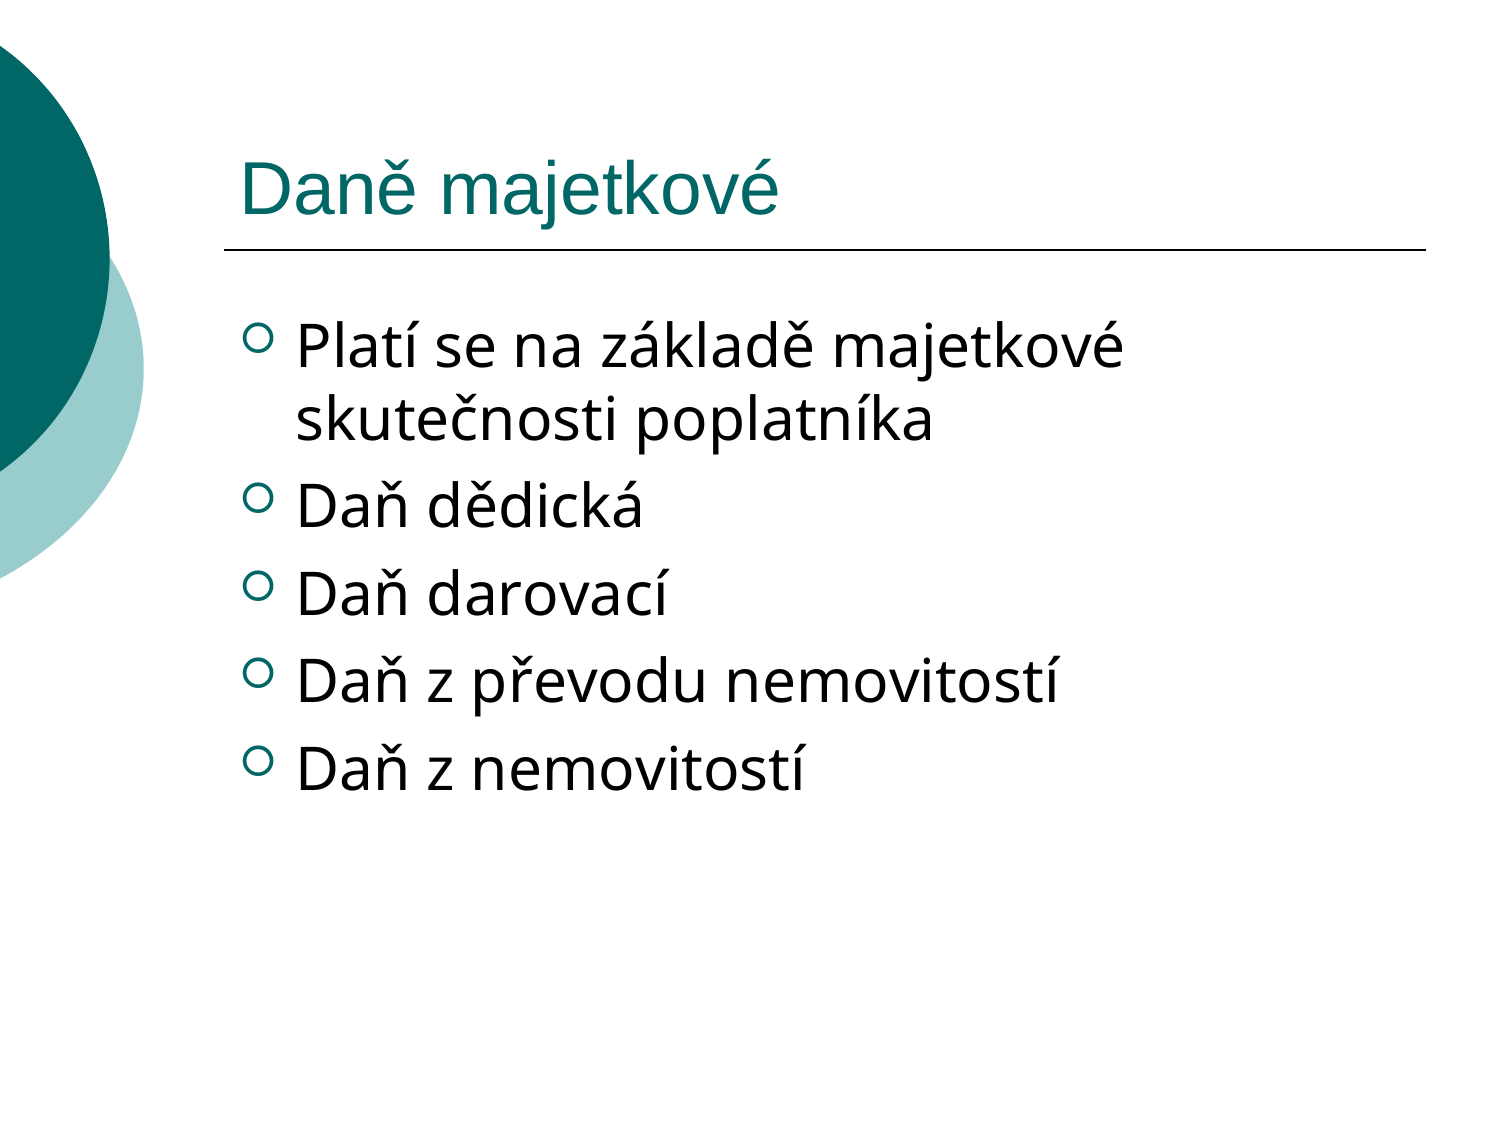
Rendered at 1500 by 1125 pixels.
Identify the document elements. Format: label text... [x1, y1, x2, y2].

list Platí se na základě majetkové skutečnosti poplatníka Daň dědická Daň darovací Daň z převodu nemovitostí Daň z nemovitostí [224, 299, 1425, 975]
title Daně majetkové [224, 49, 1425, 237]
